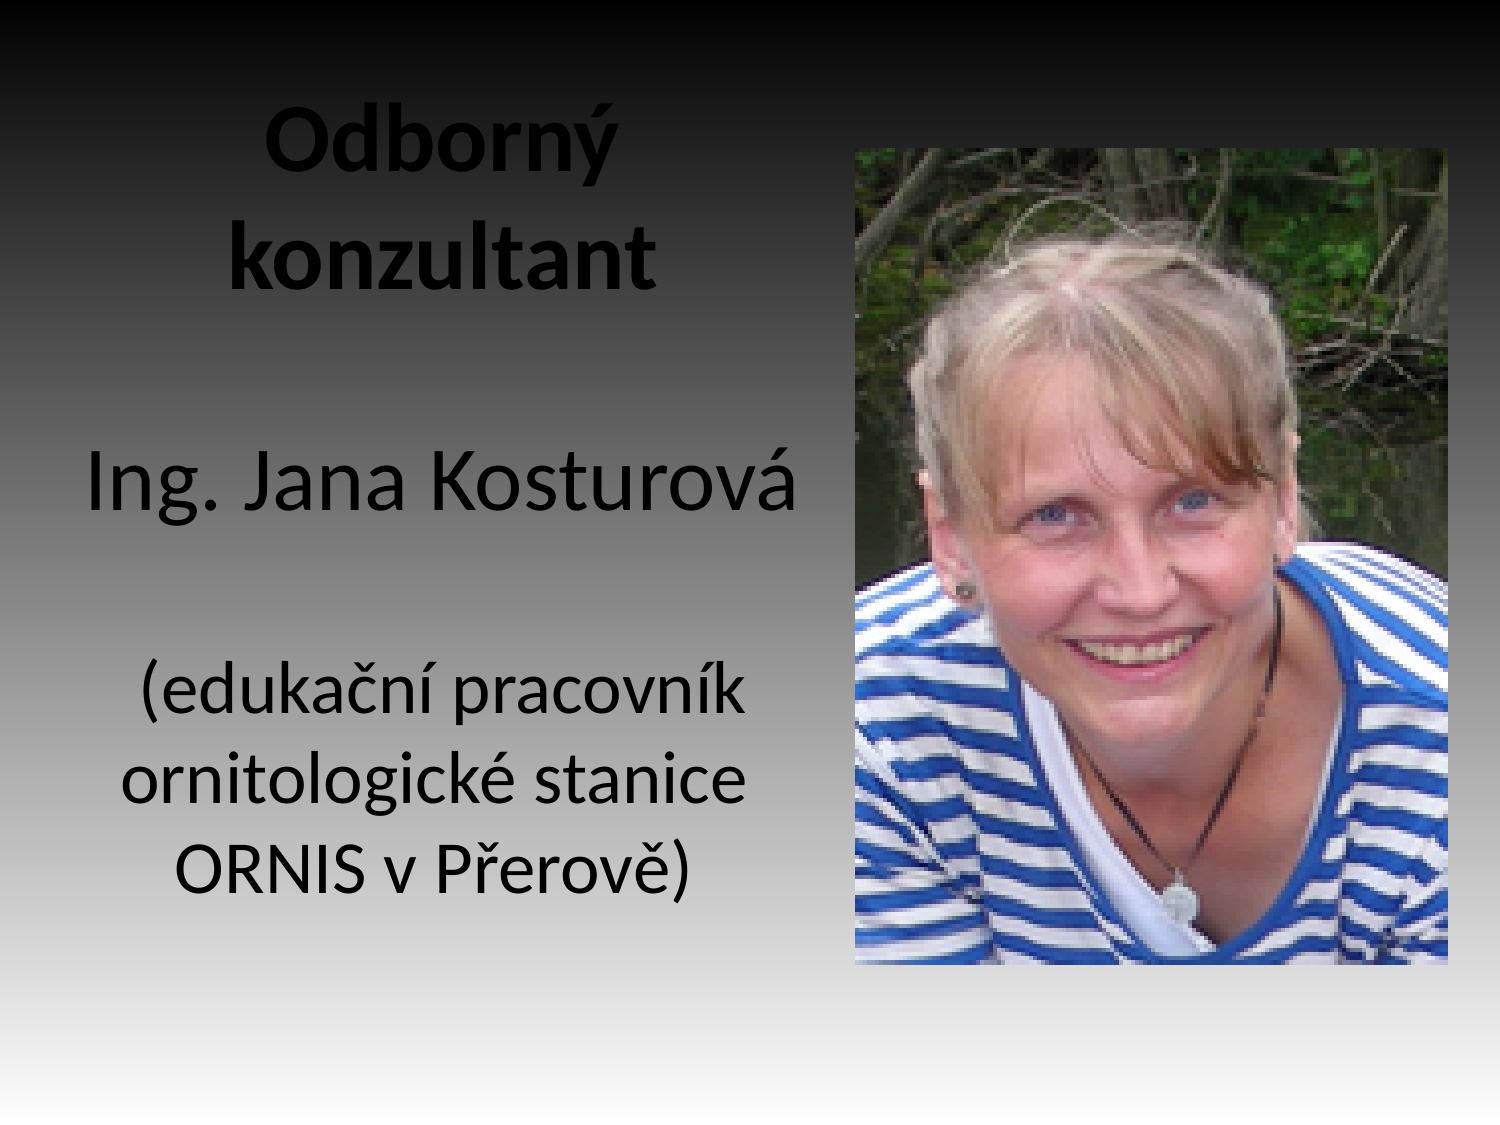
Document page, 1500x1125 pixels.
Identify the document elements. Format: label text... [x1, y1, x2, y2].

title Odborný konzultant Ing. Jana Kosturová (edukační pracovník ornitologické stanice ORNIS v Přerově) [53, 66, 833, 974]
picture [855, 148, 1448, 965]
